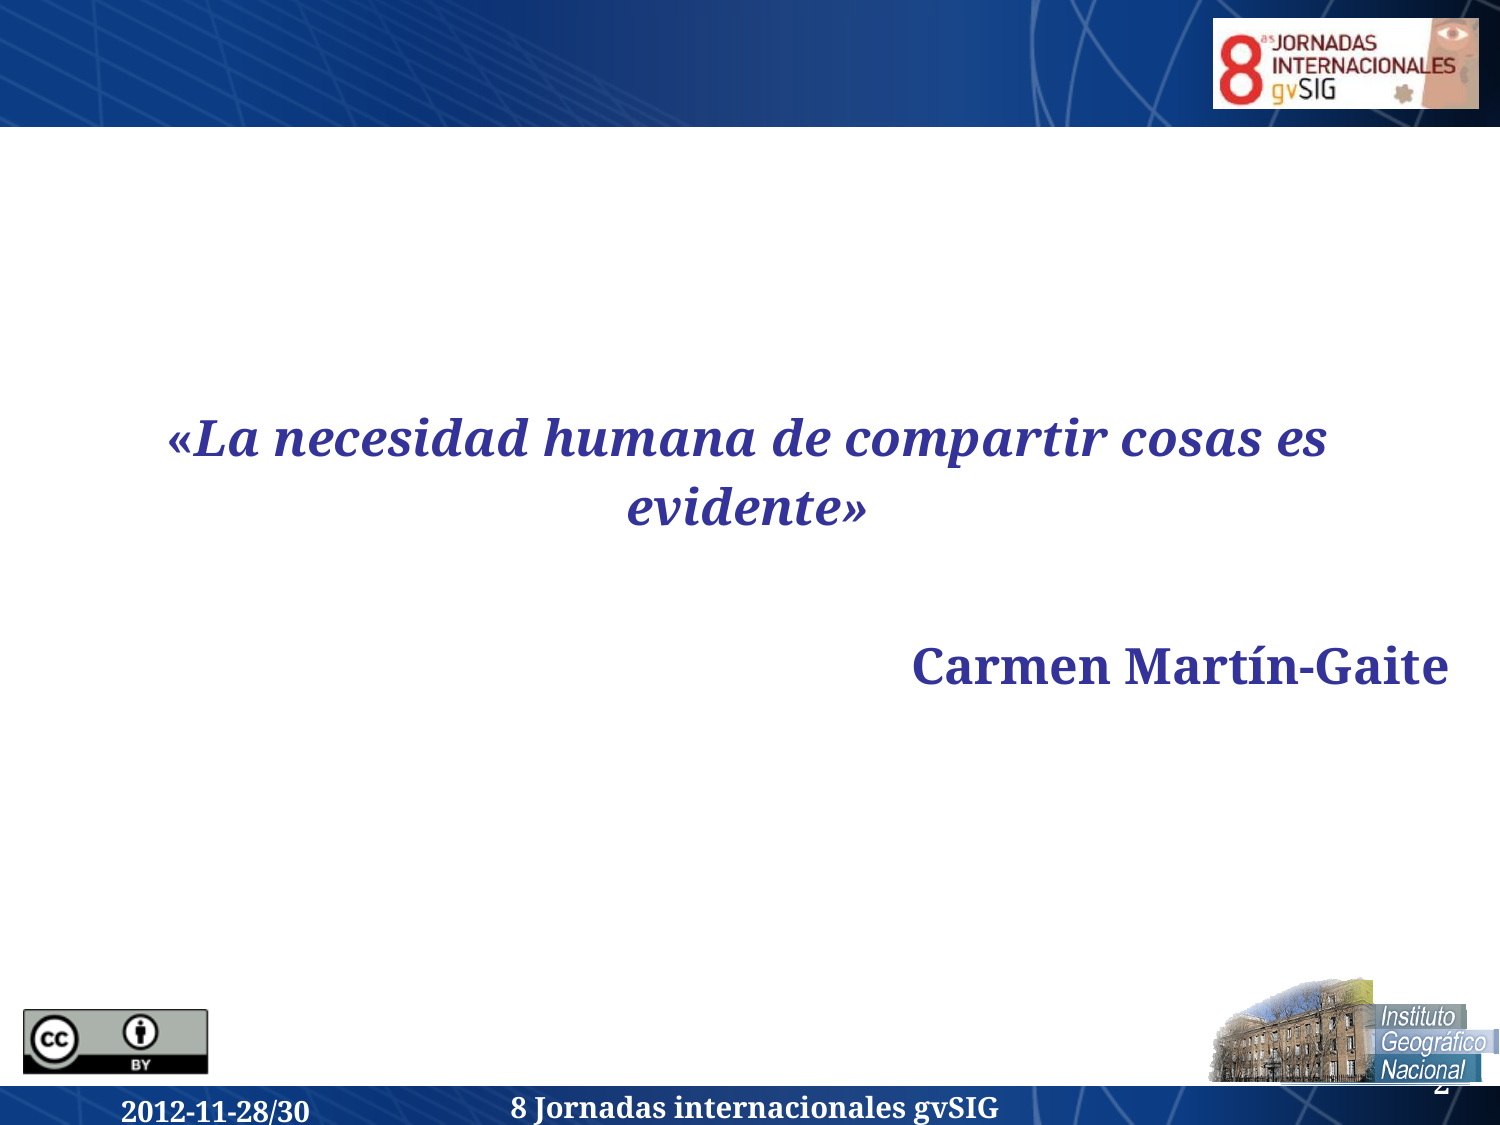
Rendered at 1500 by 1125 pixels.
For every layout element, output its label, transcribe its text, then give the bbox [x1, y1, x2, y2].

picture [0, 968, 1500, 1125]
list «La necesidad humana de compartir cosas es evidente» Carmen Martín-Gaite [31, 395, 1465, 688]
picture [0, 0, 1500, 127]
